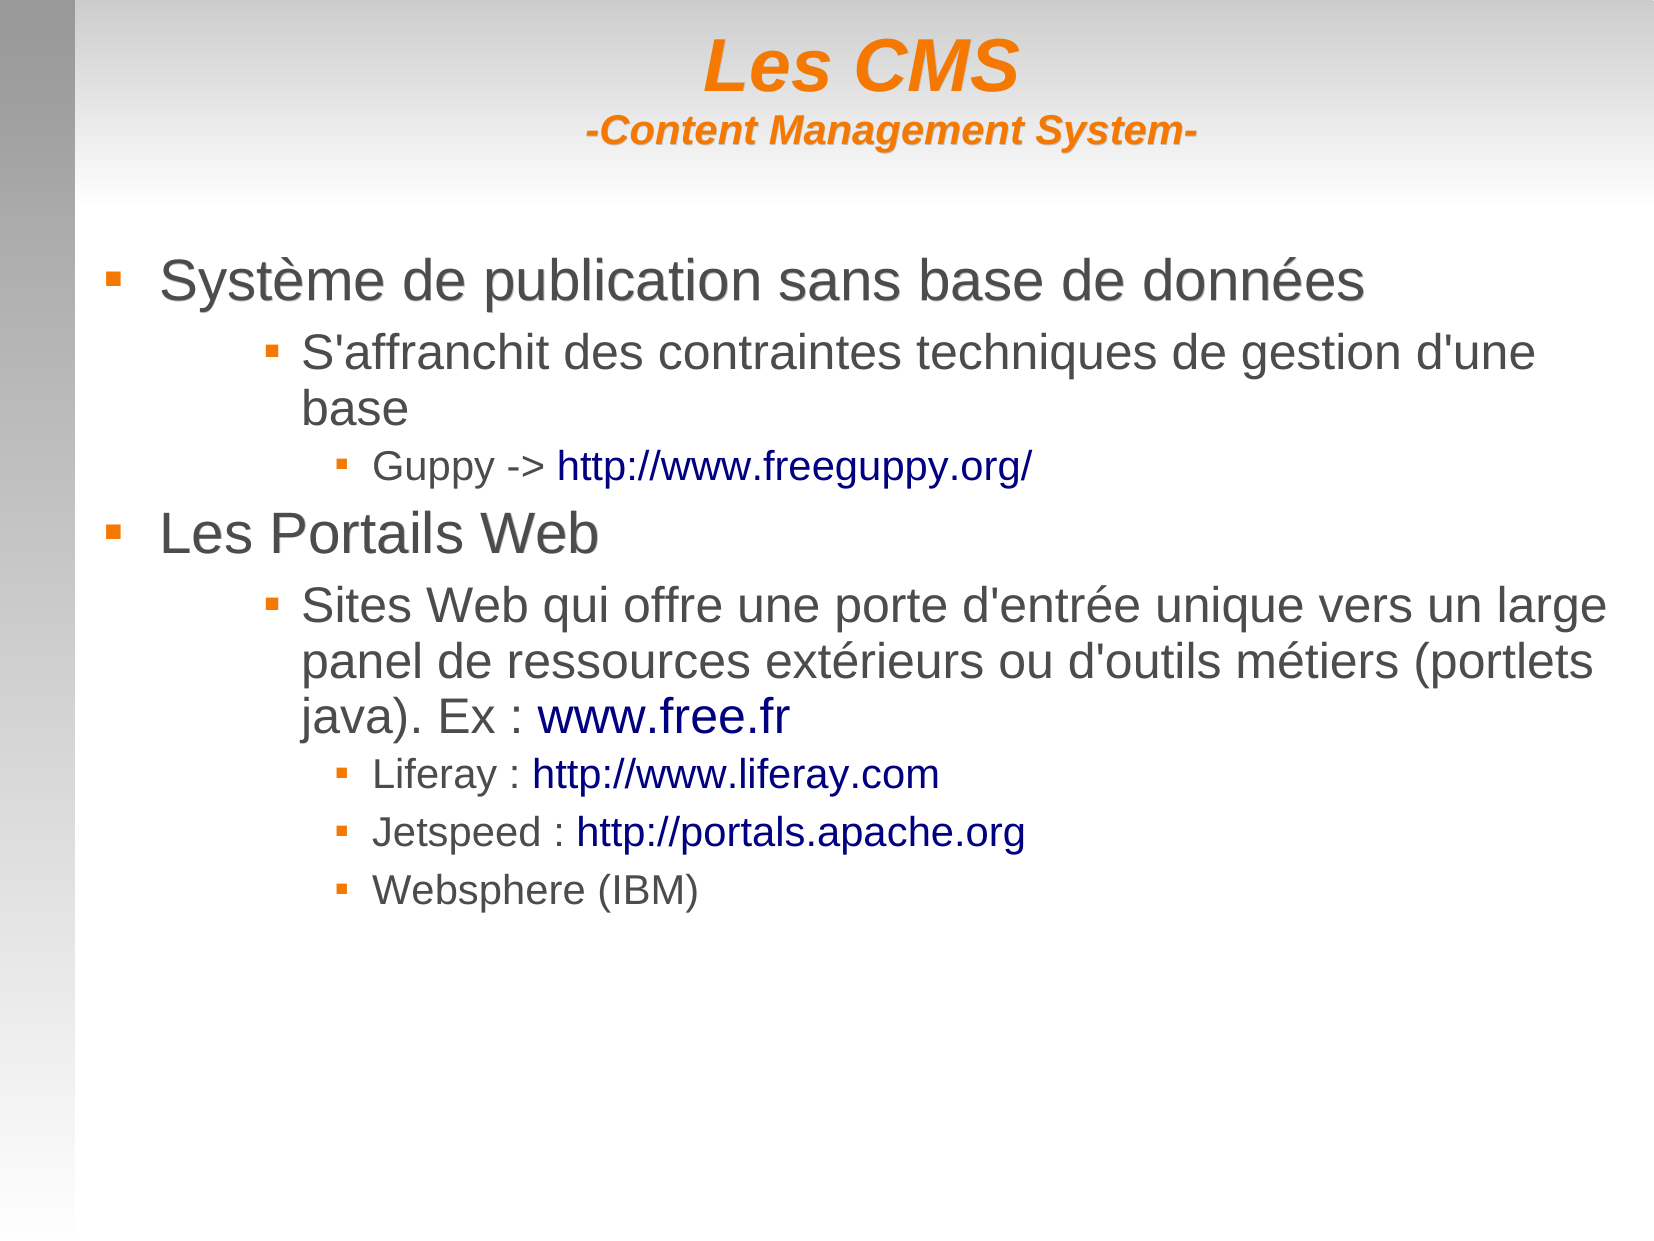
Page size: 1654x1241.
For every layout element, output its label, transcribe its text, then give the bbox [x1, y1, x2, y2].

title Les CMS -Content Management System- [88, 0, 1654, 178]
list Système de publication sans base de données S'affranchit des contraintes techniques de gestion d'une base Guppy -> http://www.freeguppy.org/ Les Portails Web Sites Web qui offre une porte d'entrée unique vers un large panel de ressources extérieurs ou d'outils métiers (portlets java). Ex : www.free.fr Liferay : http://www.liferay.com Jetspeed : http://portals.apache.org Websphere (IBM) [88, 248, 1654, 1067]
